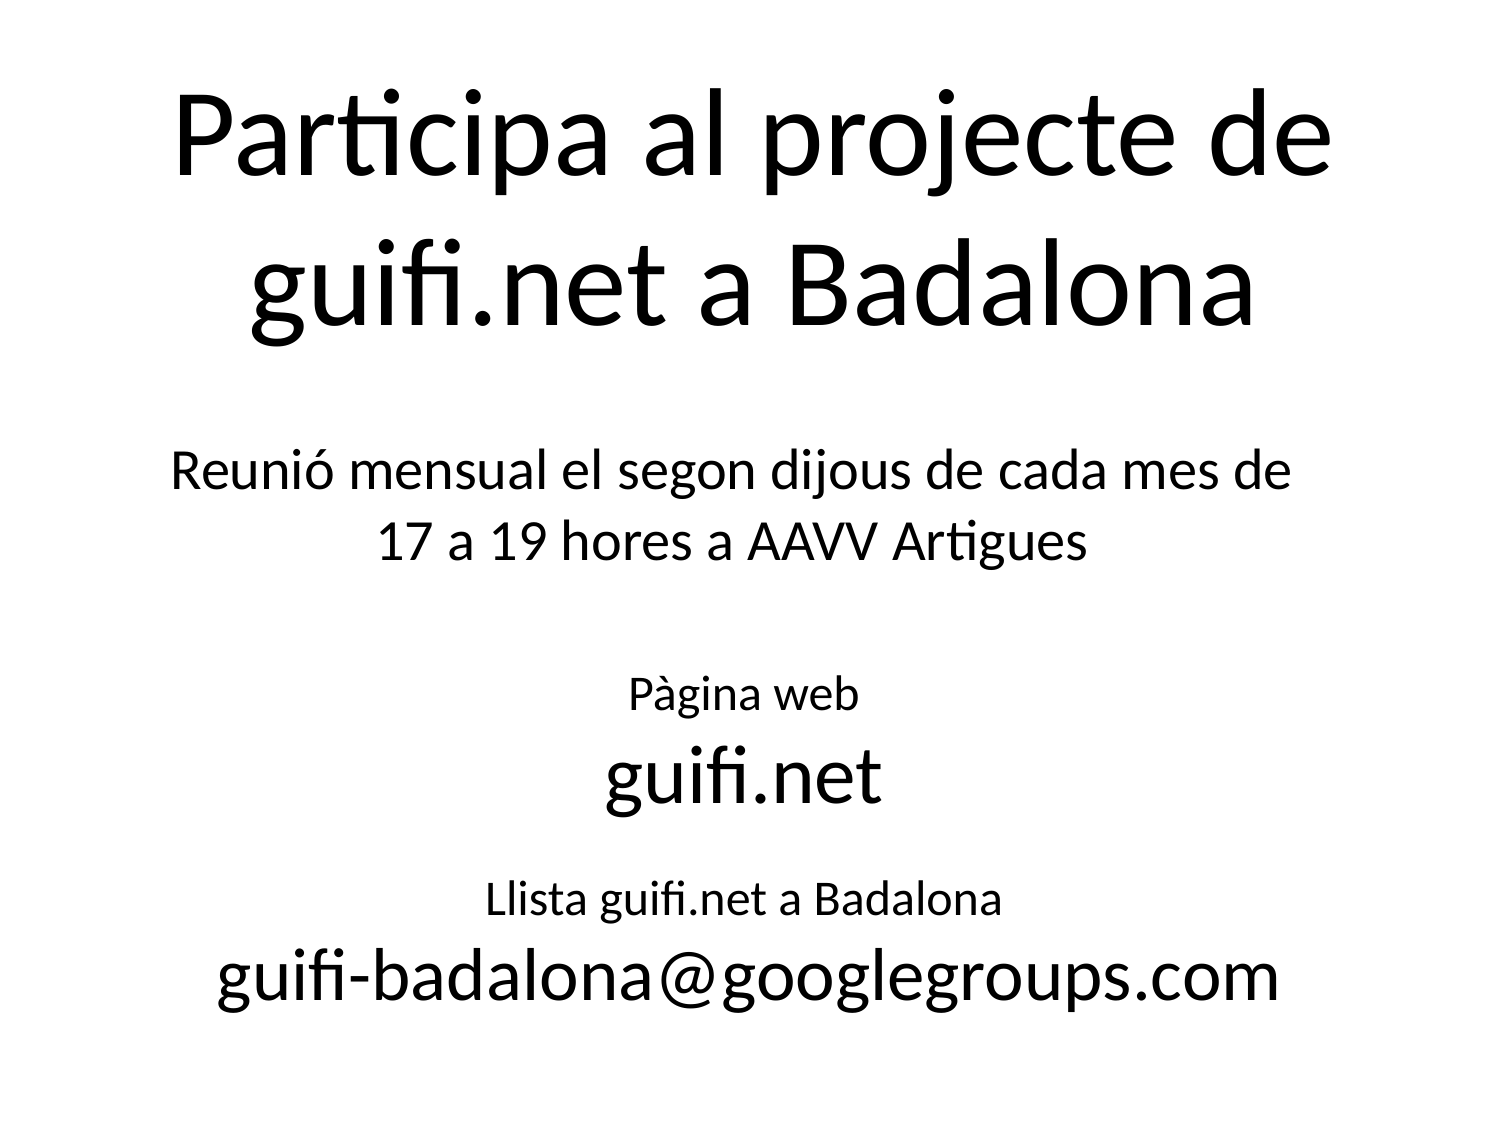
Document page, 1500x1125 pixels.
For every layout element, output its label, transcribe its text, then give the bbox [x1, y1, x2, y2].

text_box Reunió mensual el segon dijous de cada mes de 17 a 19 hores a AAVV Artigues [147, 424, 1317, 579]
text_box Pàgina web guifi.net Llista guifi.net a Badalona guifi-badalona@googlegroups.com [76, 653, 1412, 1078]
text_box Participa al projecte de guifi.net a Badalona [122, 42, 1386, 358]
